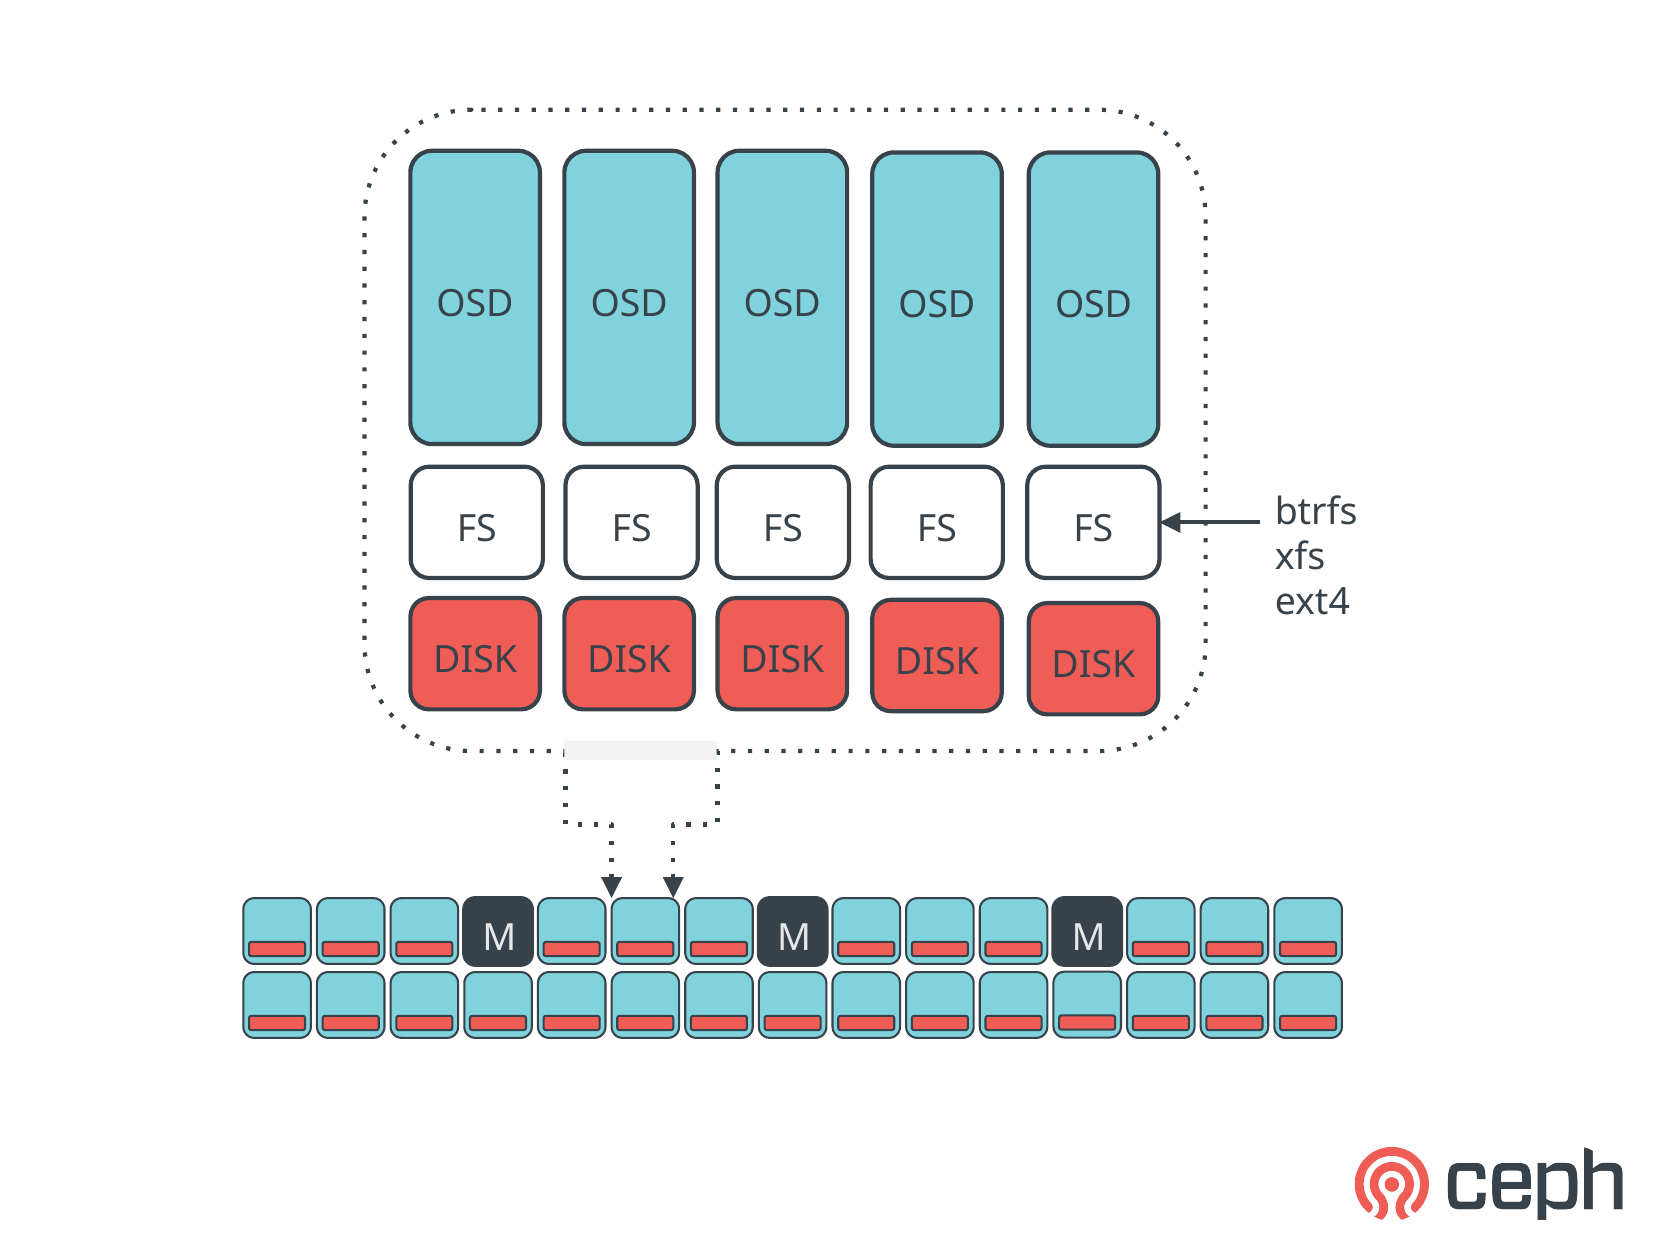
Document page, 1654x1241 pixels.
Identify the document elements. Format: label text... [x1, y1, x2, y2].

text_box [758, 972, 827, 1038]
text_box [243, 972, 311, 1038]
text_box [611, 898, 680, 964]
text_box DISK [872, 599, 1002, 712]
text_box [537, 972, 606, 1038]
picture [1308, 1100, 1654, 1241]
text_box [316, 898, 385, 964]
text_box [685, 972, 753, 1038]
text_box [1274, 972, 1342, 1038]
text_box [906, 898, 974, 964]
text_box [390, 972, 459, 1038]
text_box [537, 898, 606, 964]
text_box [611, 972, 680, 1038]
text_box FS [870, 466, 1003, 579]
text_box OSD [564, 150, 694, 445]
text_box [979, 972, 1048, 1038]
text_box [832, 898, 901, 964]
text_box [1053, 971, 1121, 1038]
text_box DISK [1028, 603, 1159, 715]
text_box [1200, 972, 1269, 1038]
text_box FS [1027, 466, 1160, 579]
text_box [1200, 898, 1269, 964]
text_box [1127, 898, 1195, 964]
text_box DISK [564, 597, 694, 710]
text_box [832, 972, 901, 1038]
text_box [906, 972, 974, 1038]
text_box M [758, 898, 827, 965]
text_box M [1053, 898, 1121, 965]
text_box [564, 740, 717, 760]
text_box OSD [1028, 152, 1159, 446]
text_box [464, 972, 532, 1038]
text_box [685, 898, 753, 964]
text_box btrfs xfs ext4 [1259, 472, 1373, 630]
text_box FS [565, 466, 698, 579]
text_box [1127, 972, 1195, 1038]
text_box DISK [717, 597, 848, 710]
text_box [316, 972, 385, 1038]
text_box DISK [410, 597, 540, 710]
text_box FS [716, 466, 849, 579]
text_box M [464, 898, 532, 965]
text_box OSD [872, 152, 1002, 446]
text_box [979, 898, 1048, 964]
text_box [243, 898, 311, 964]
text_box [390, 898, 459, 964]
text_box FS [410, 466, 543, 579]
text_box [1274, 898, 1342, 964]
text_box OSD [717, 150, 848, 445]
text_box OSD [410, 150, 540, 445]
